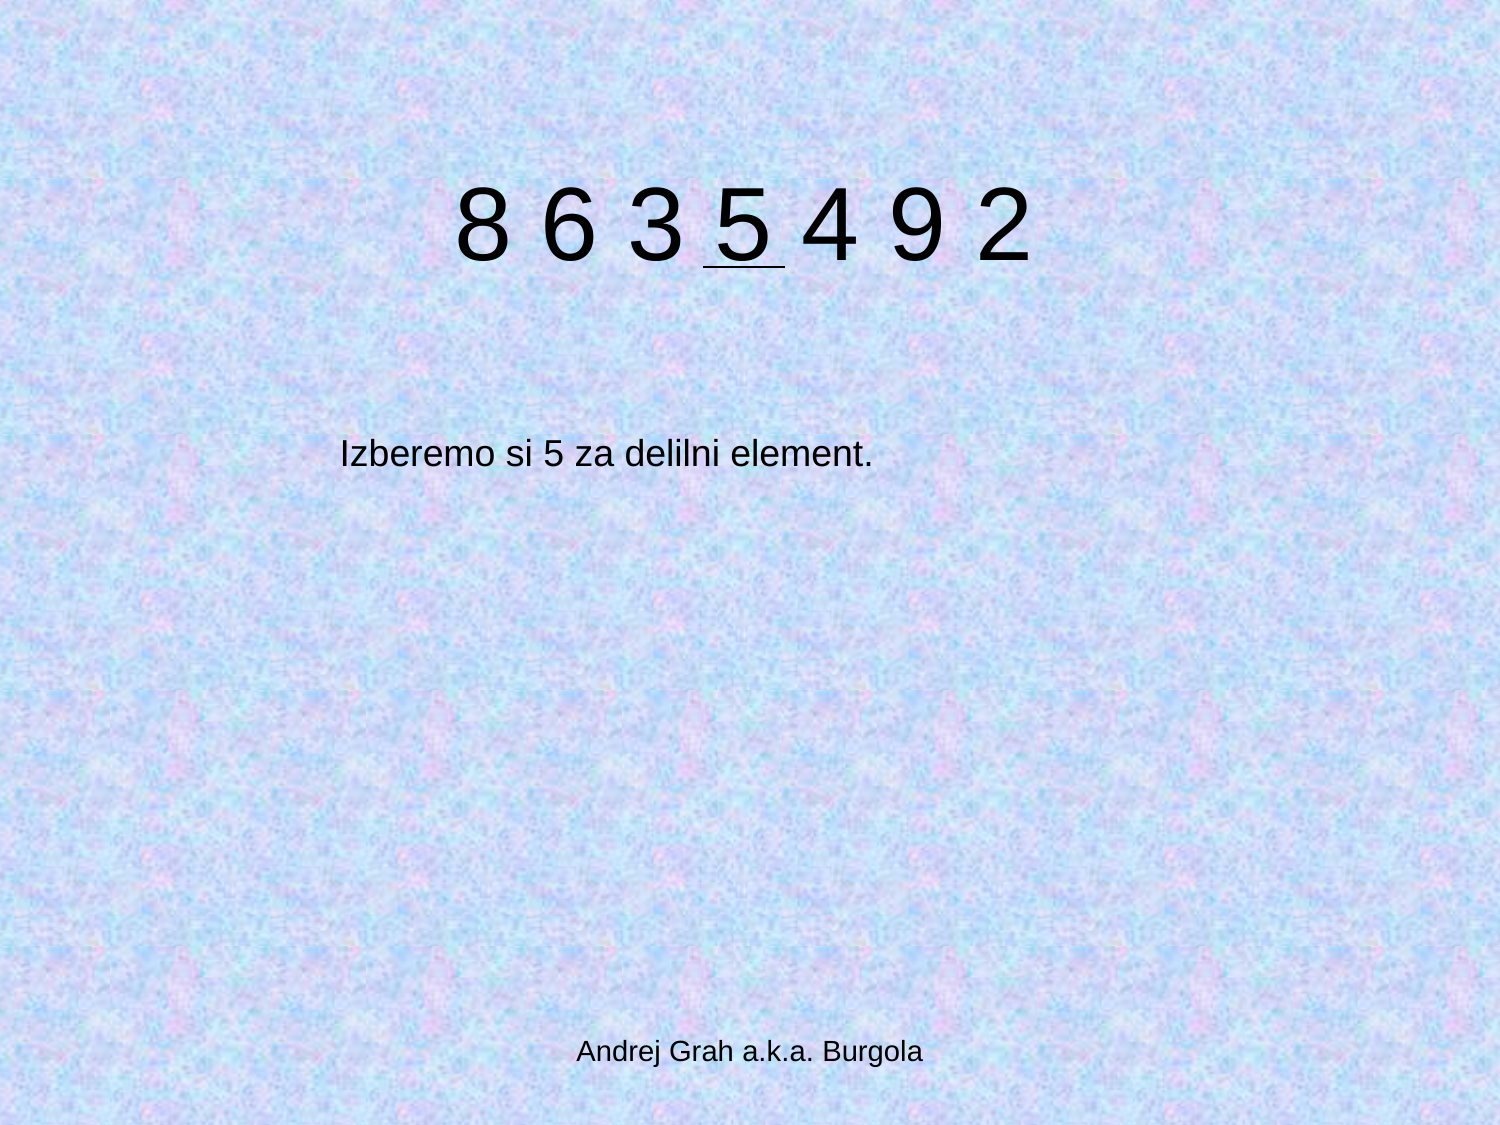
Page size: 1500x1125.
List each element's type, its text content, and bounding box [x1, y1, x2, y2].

picture [0, 0, 1500, 1125]
text_box Izberemo si 5 za delilni element. [324, 420, 1247, 482]
text_box Andrej Grah a.k.a. Burgola [512, 1024, 988, 1103]
text_box 8 6 3 5 4 9 2 [159, 148, 1329, 290]
